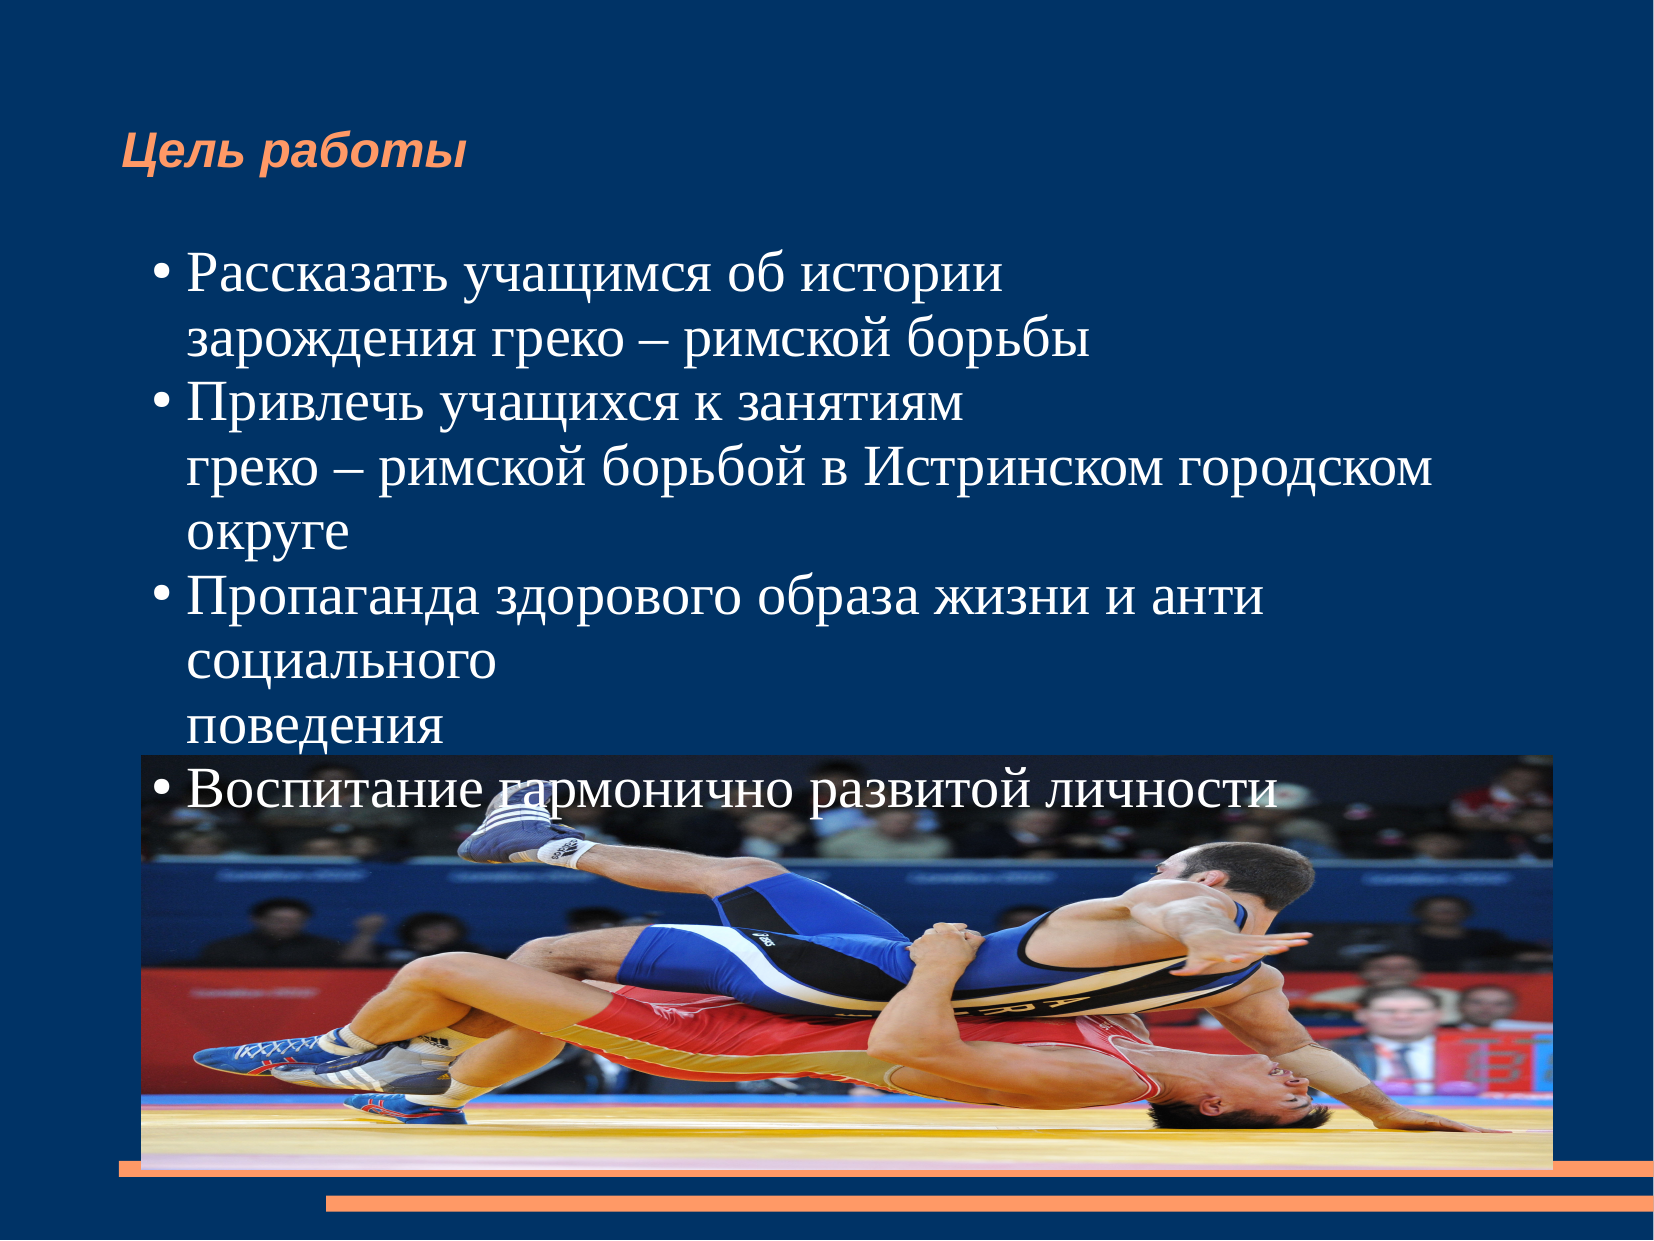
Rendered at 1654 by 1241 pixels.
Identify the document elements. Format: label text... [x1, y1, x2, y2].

text_box Рассказать учащимся об истории зарождения греко – римской борьбы Привлечь учащихся к занятиям греко – римской борьбой в Истринском городском округе Пропаганда здорового образа жизни и анти социального поведения Воспитание гармонично развитой личности [136, 232, 1534, 1040]
picture [141, 755, 1553, 1170]
title Цель работы [121, 46, 1534, 254]
